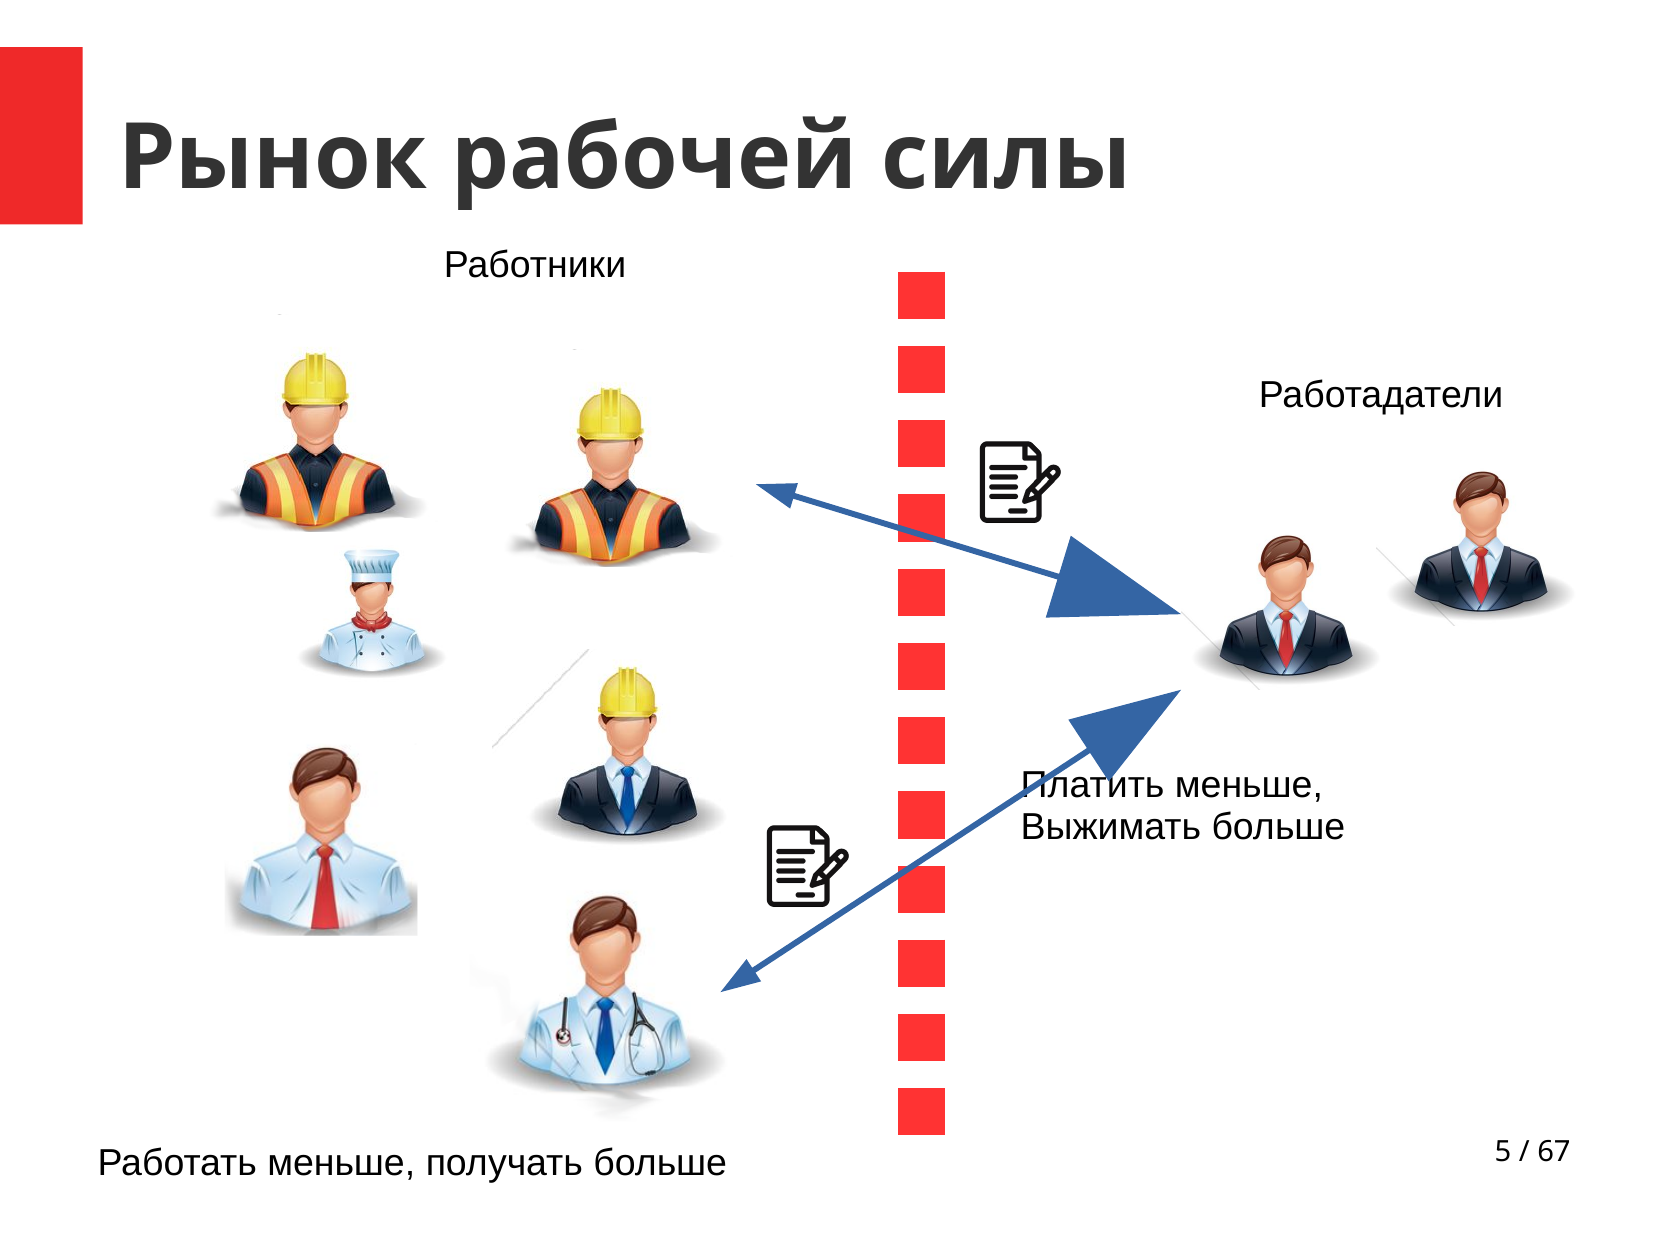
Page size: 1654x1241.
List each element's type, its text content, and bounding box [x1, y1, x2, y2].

picture [1181, 455, 1583, 690]
title Рынок рабочей силы [118, 49, 1571, 257]
text_box Работать меньше, получать больше [82, 1133, 745, 1200]
text_box Платить меньше, Выжимать больше [1005, 755, 1074, 801]
text_box Работники [429, 236, 642, 294]
picture [763, 820, 851, 910]
picture [165, 649, 745, 1133]
picture [976, 436, 1063, 526]
picture [164, 312, 733, 686]
text_box Работадатели [1243, 366, 1519, 423]
text_box Платить меньше, Выжимать больше [1005, 755, 1361, 855]
